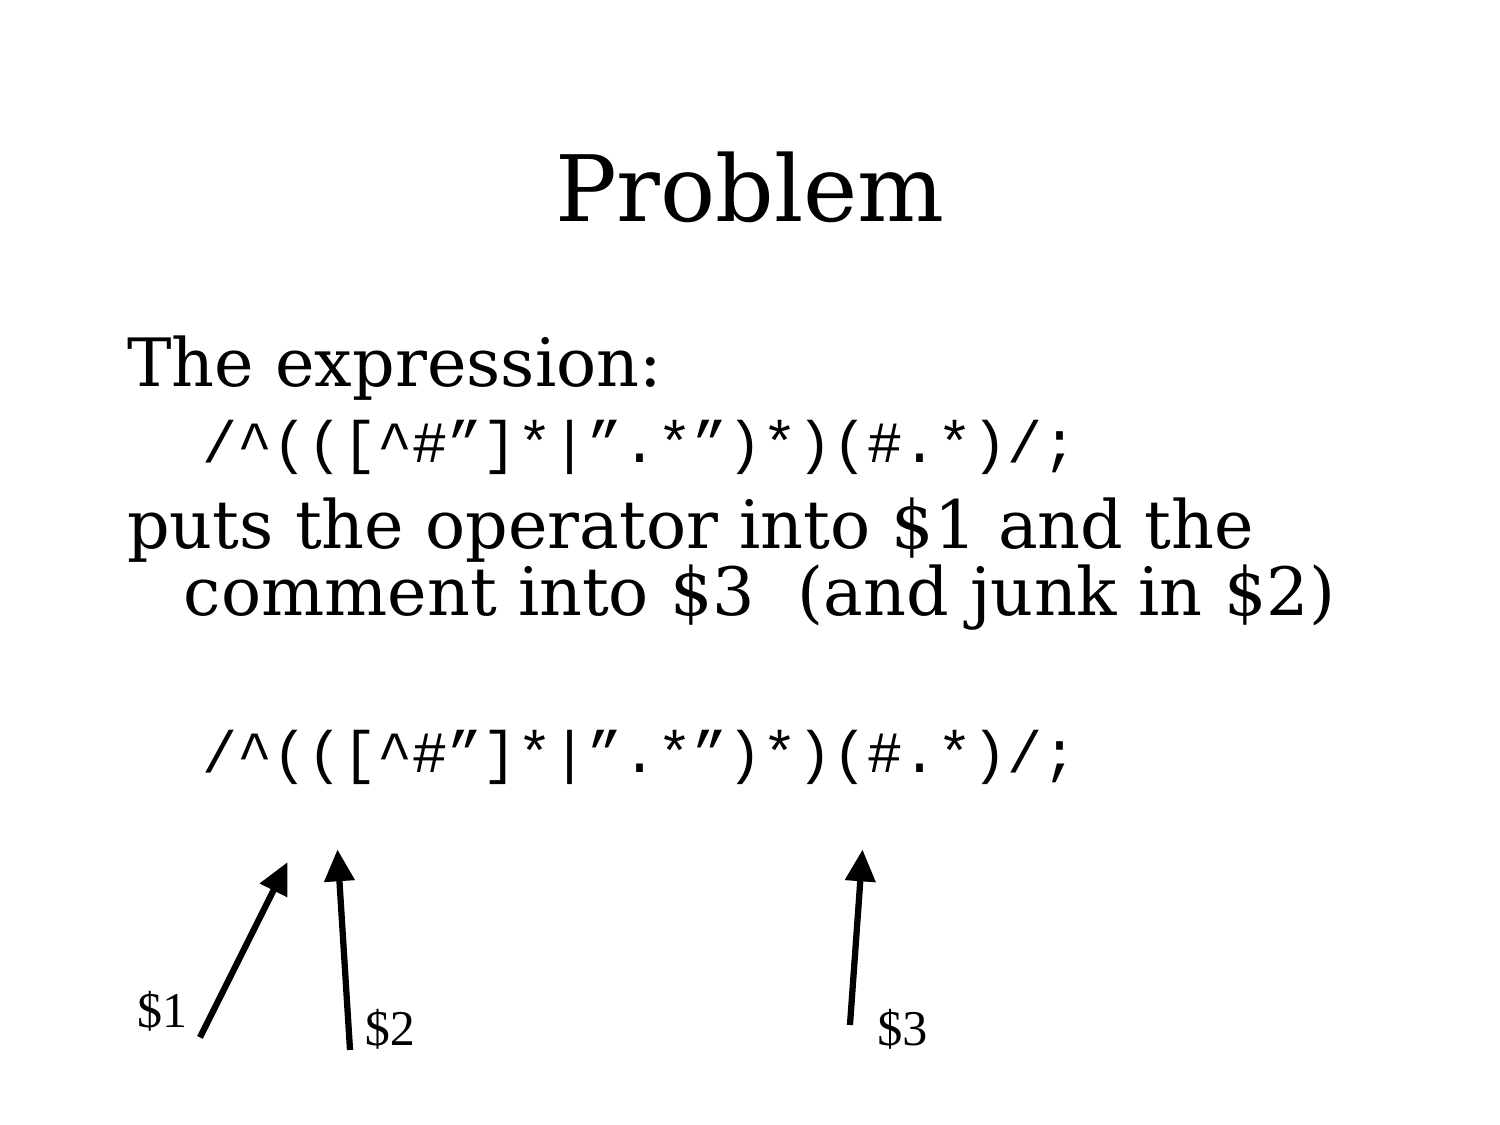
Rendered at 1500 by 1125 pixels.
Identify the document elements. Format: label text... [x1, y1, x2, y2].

list The expression: /^(([^#”]*|”.*”)*)(#.*)/; puts the operator into $1 and the comment into $3 (and junk in $2) /^(([^#”]*|”.*”)*)(#.*)/; [112, 324, 1388, 1000]
text_box $2 [350, 999, 431, 1075]
title Problem [112, 99, 1388, 288]
text_box $3 [862, 999, 943, 1075]
text_box $1 [122, 981, 203, 1057]
